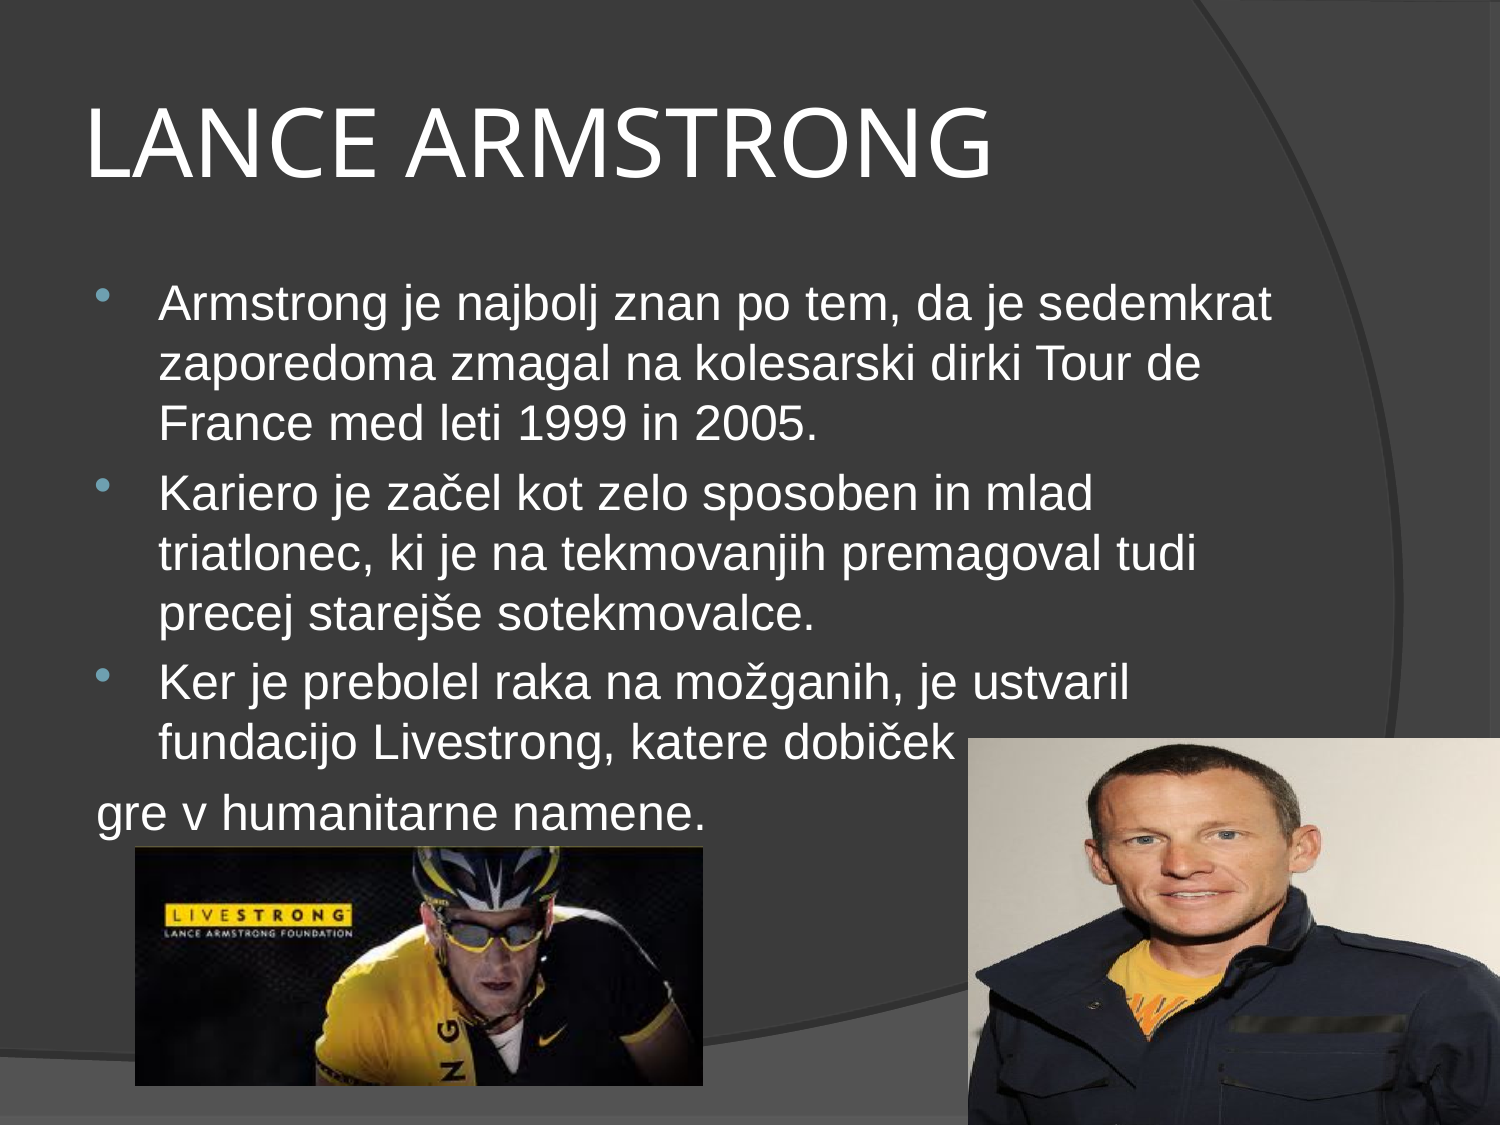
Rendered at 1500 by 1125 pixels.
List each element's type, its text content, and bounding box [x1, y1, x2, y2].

list Armstrong je najbolj znan po tem, da je sedemkrat zaporedoma zmagal na kolesarski dirki Tour de France med leti 1999 in 2005. Kariero je začel kot zelo sposoben in mlad triatlonec, ki je na tekmovanjih premagoval tudi precej starejše sotekmovalce. Ker je prebolel raka na možganih, je ustvaril fundacijo Livestrong, katere dobiček gre v humanitarne namene. [75, 262, 1300, 1005]
title LANCE ARMSTRONG [75, 45, 1300, 233]
picture [968, 738, 1500, 1125]
picture [135, 846, 703, 1086]
